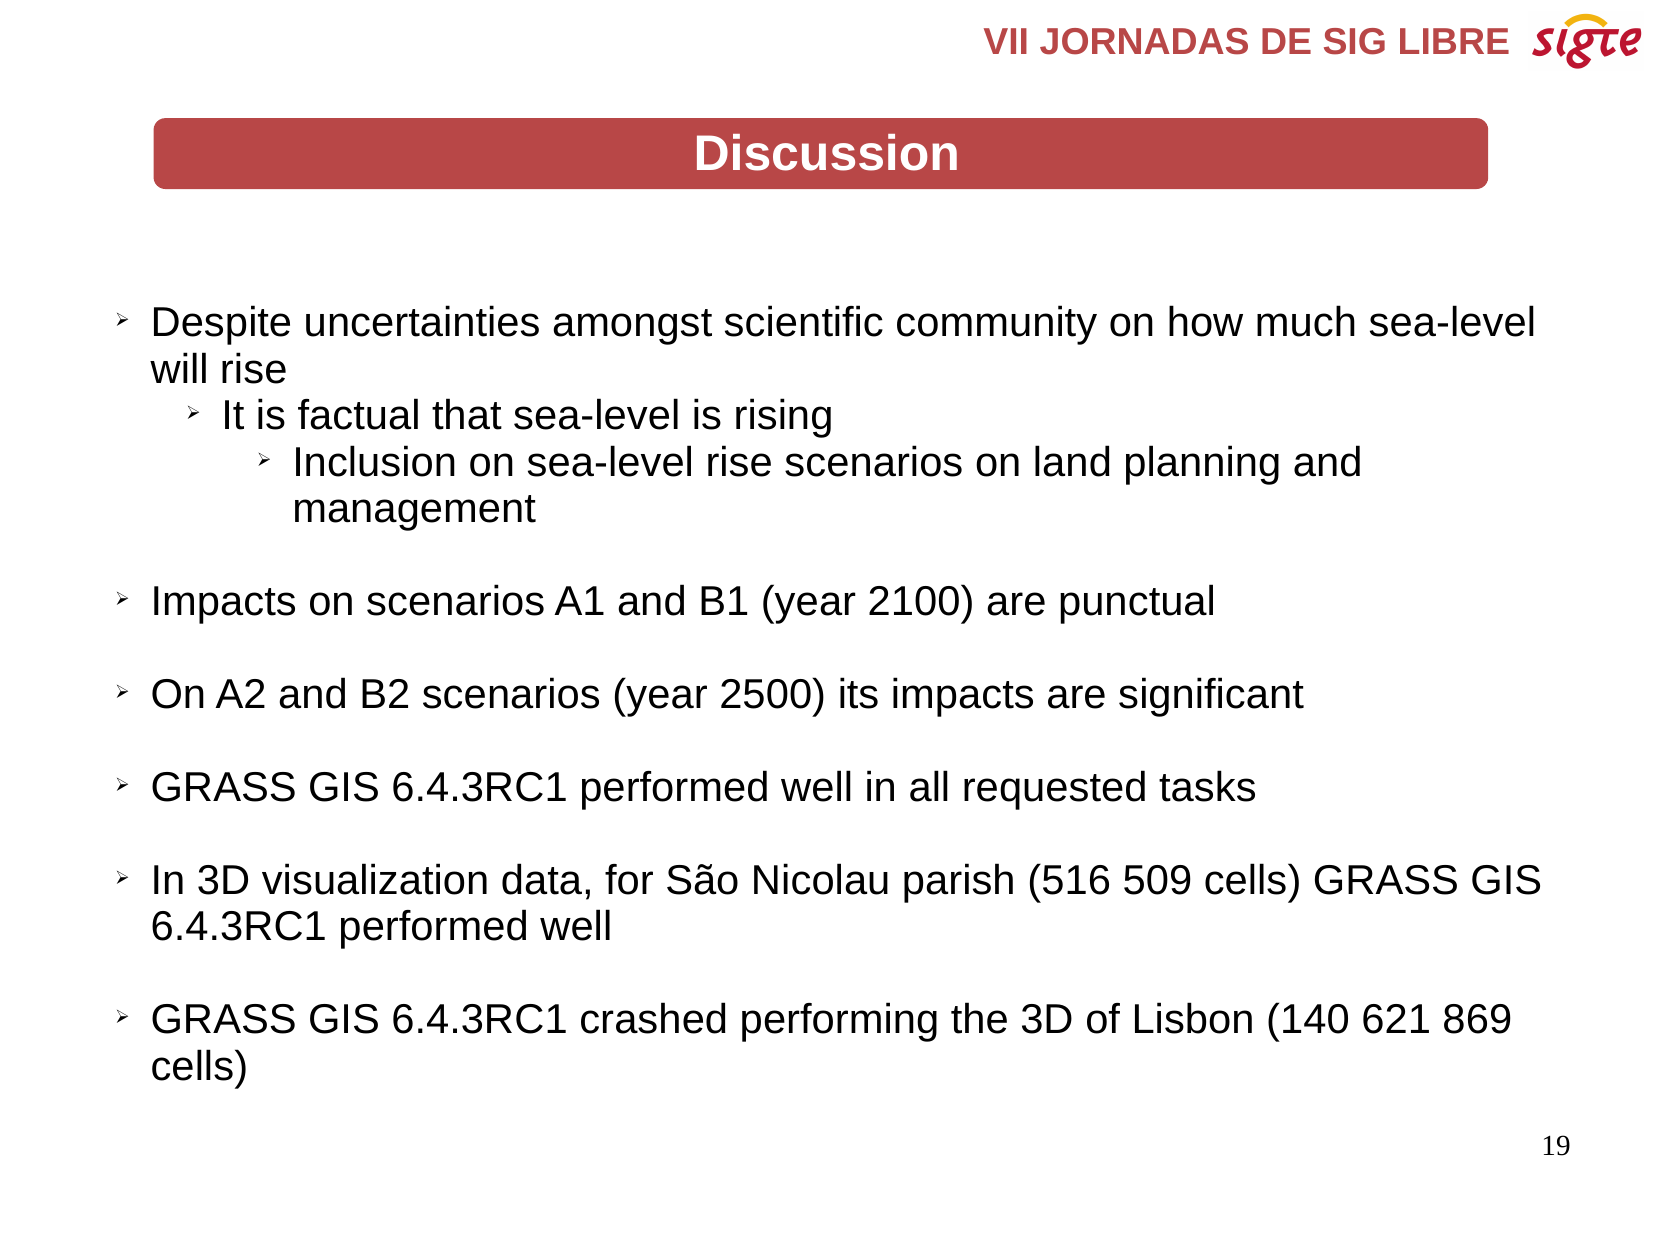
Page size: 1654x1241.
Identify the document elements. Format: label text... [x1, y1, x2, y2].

title Discussion [82, 49, 1571, 257]
picture [1528, 11, 1644, 71]
text_box Despite uncertainties amongst scientific community on how much sea-level will rise It is factual that sea-level is rising Inclusion on sea-level rise scenarios on land planning and management Impacts on scenarios A1 and B1 (year 2100) are punctual On A2 and B2 scenarios (year 2500) its impacts are significant GRASS GIS 6.4.3RC1 performed well in all requested tasks In 3D visualization data, for São Nicolau parish (516 509 cells) GRASS GIS 6.4.3RC1 performed well GRASS GIS 6.4.3RC1 crashed performing the 3D of Lisbon (140 621 869 cells) [100, 291, 1560, 1158]
text_box VII JORNADAS DE SIG LIBRE [968, 12, 1524, 71]
